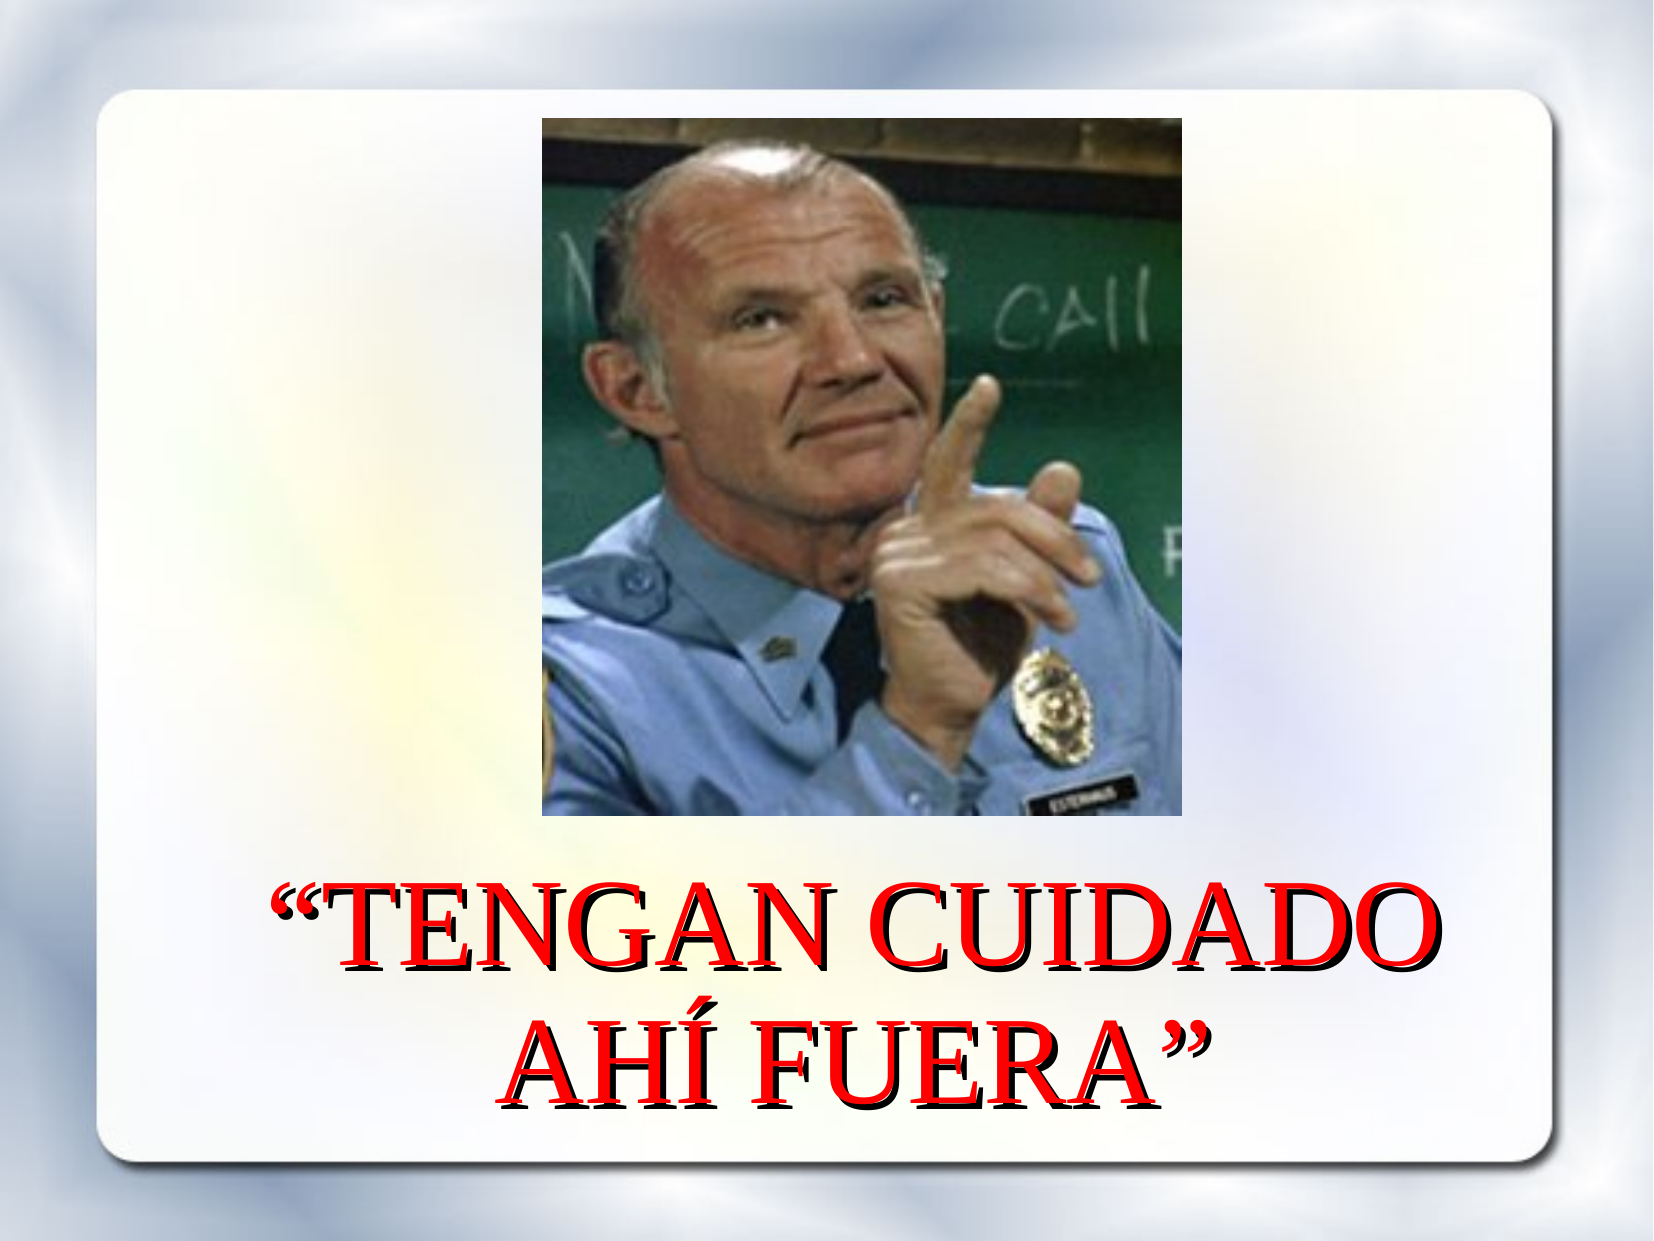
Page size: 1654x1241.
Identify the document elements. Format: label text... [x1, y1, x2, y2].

picture [0, 0, 1654, 1241]
subtitle “TENGAN CUIDADO AHÍ FUERA” [147, 590, 1560, 1241]
